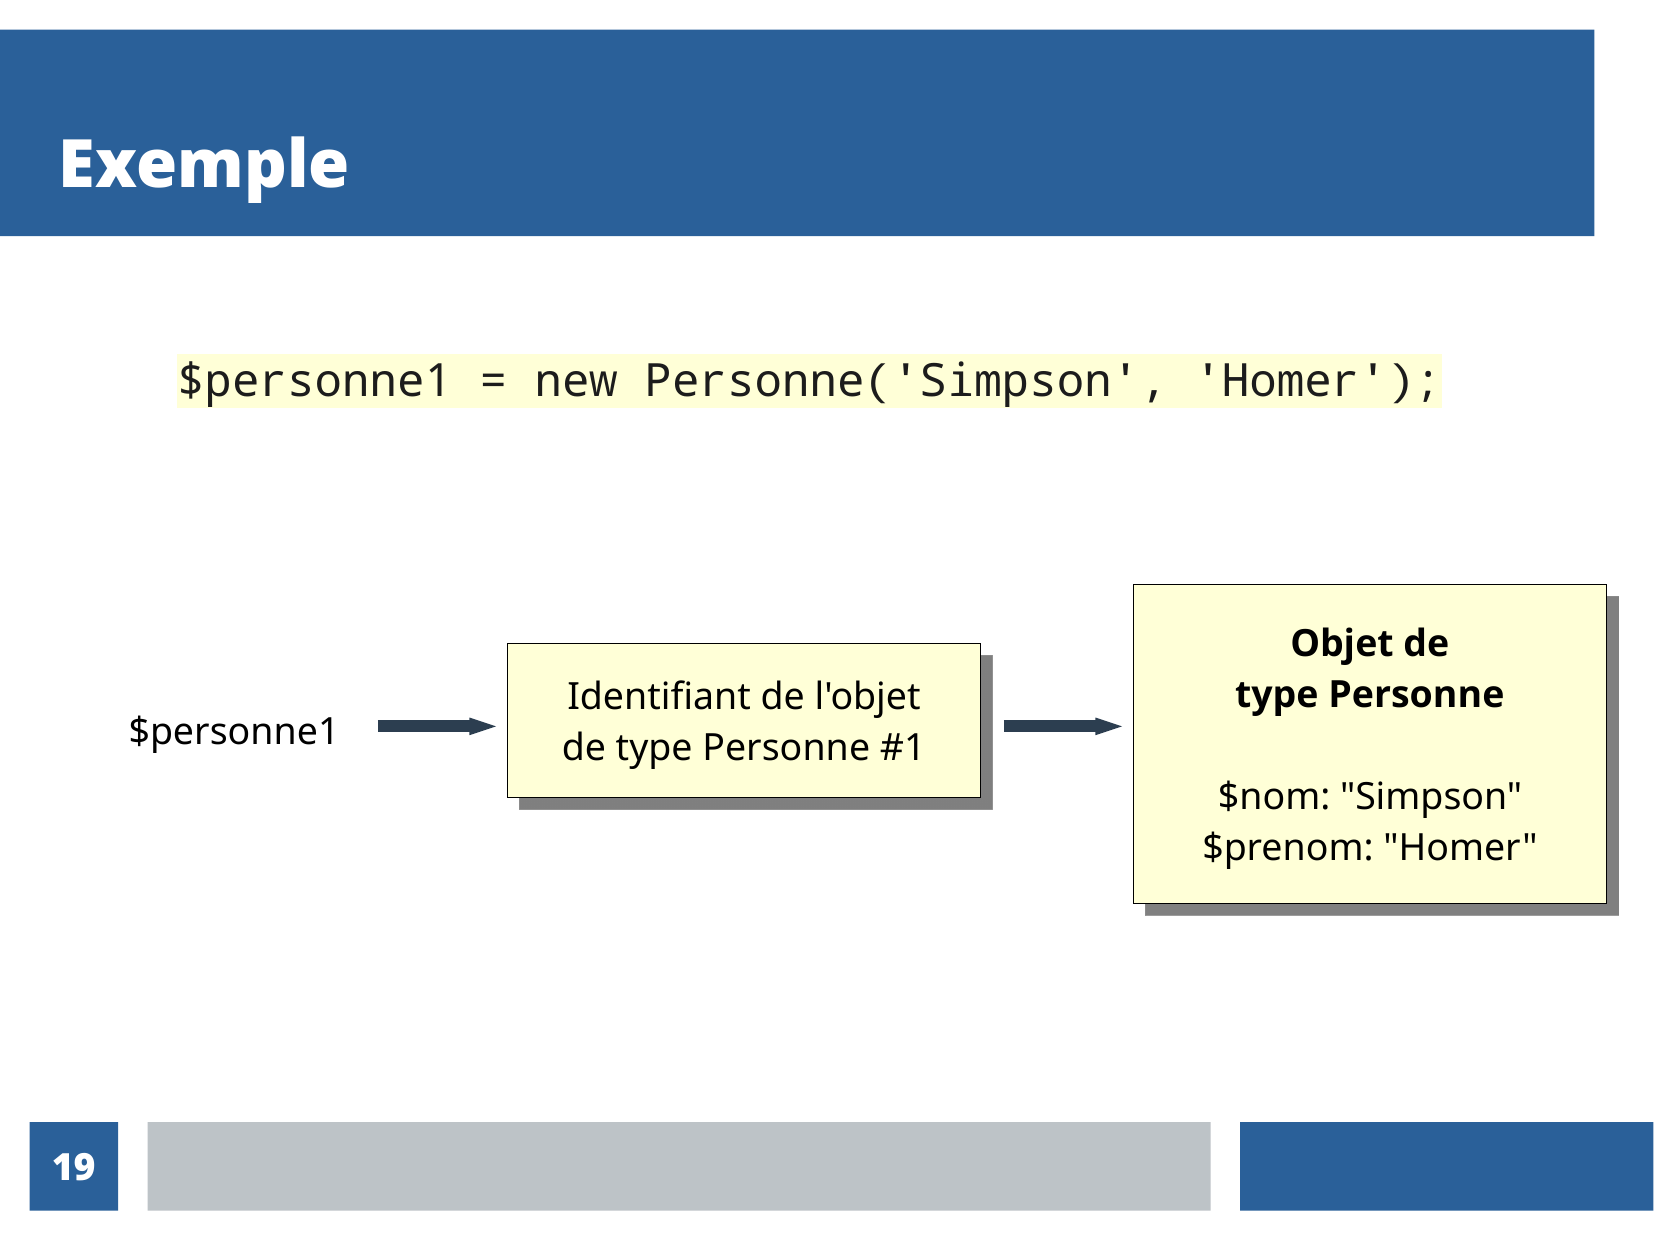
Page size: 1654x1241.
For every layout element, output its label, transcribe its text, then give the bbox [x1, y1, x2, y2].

text_box Identifiant de l'objet de type Personne #1 [507, 643, 981, 798]
text_box Objet de type Personne $nom: "Simpson" $prenom: "Homer" [1133, 584, 1607, 904]
list $personne1 = new Personne('Simpson', 'Homer'); [141, 354, 1560, 438]
text_box $personne1 [113, 696, 367, 759]
title Exemple [59, 59, 1595, 207]
